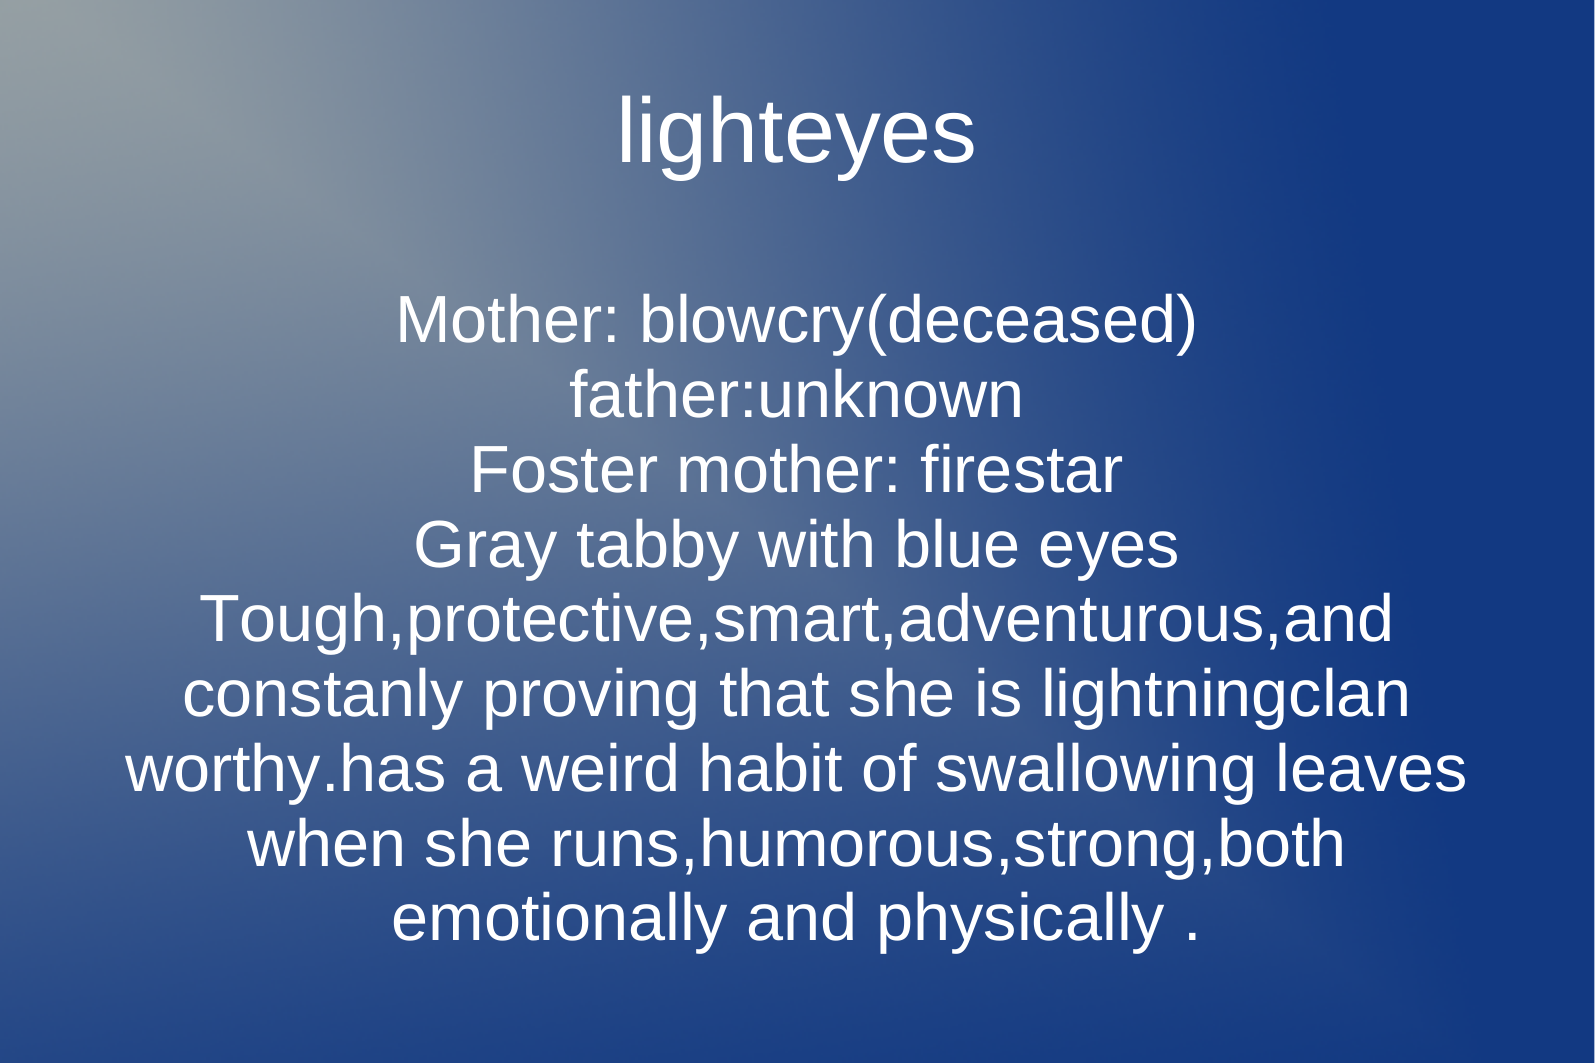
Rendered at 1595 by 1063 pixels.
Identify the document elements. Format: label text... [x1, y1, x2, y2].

subtitle Mother: blowcry(deceased) father:unknown Foster mother: firestar Gray tabby with blue eyes Tough,protective,smart,adventurous,and constanly proving that she is lightningclan worthy.has a weird habit of swallowing leaves when she runs,humorous,strong,both emotionally and physically . [79, 256, 1515, 982]
title lighteyes [79, 49, 1515, 213]
picture [0, 0, 1595, 1063]
